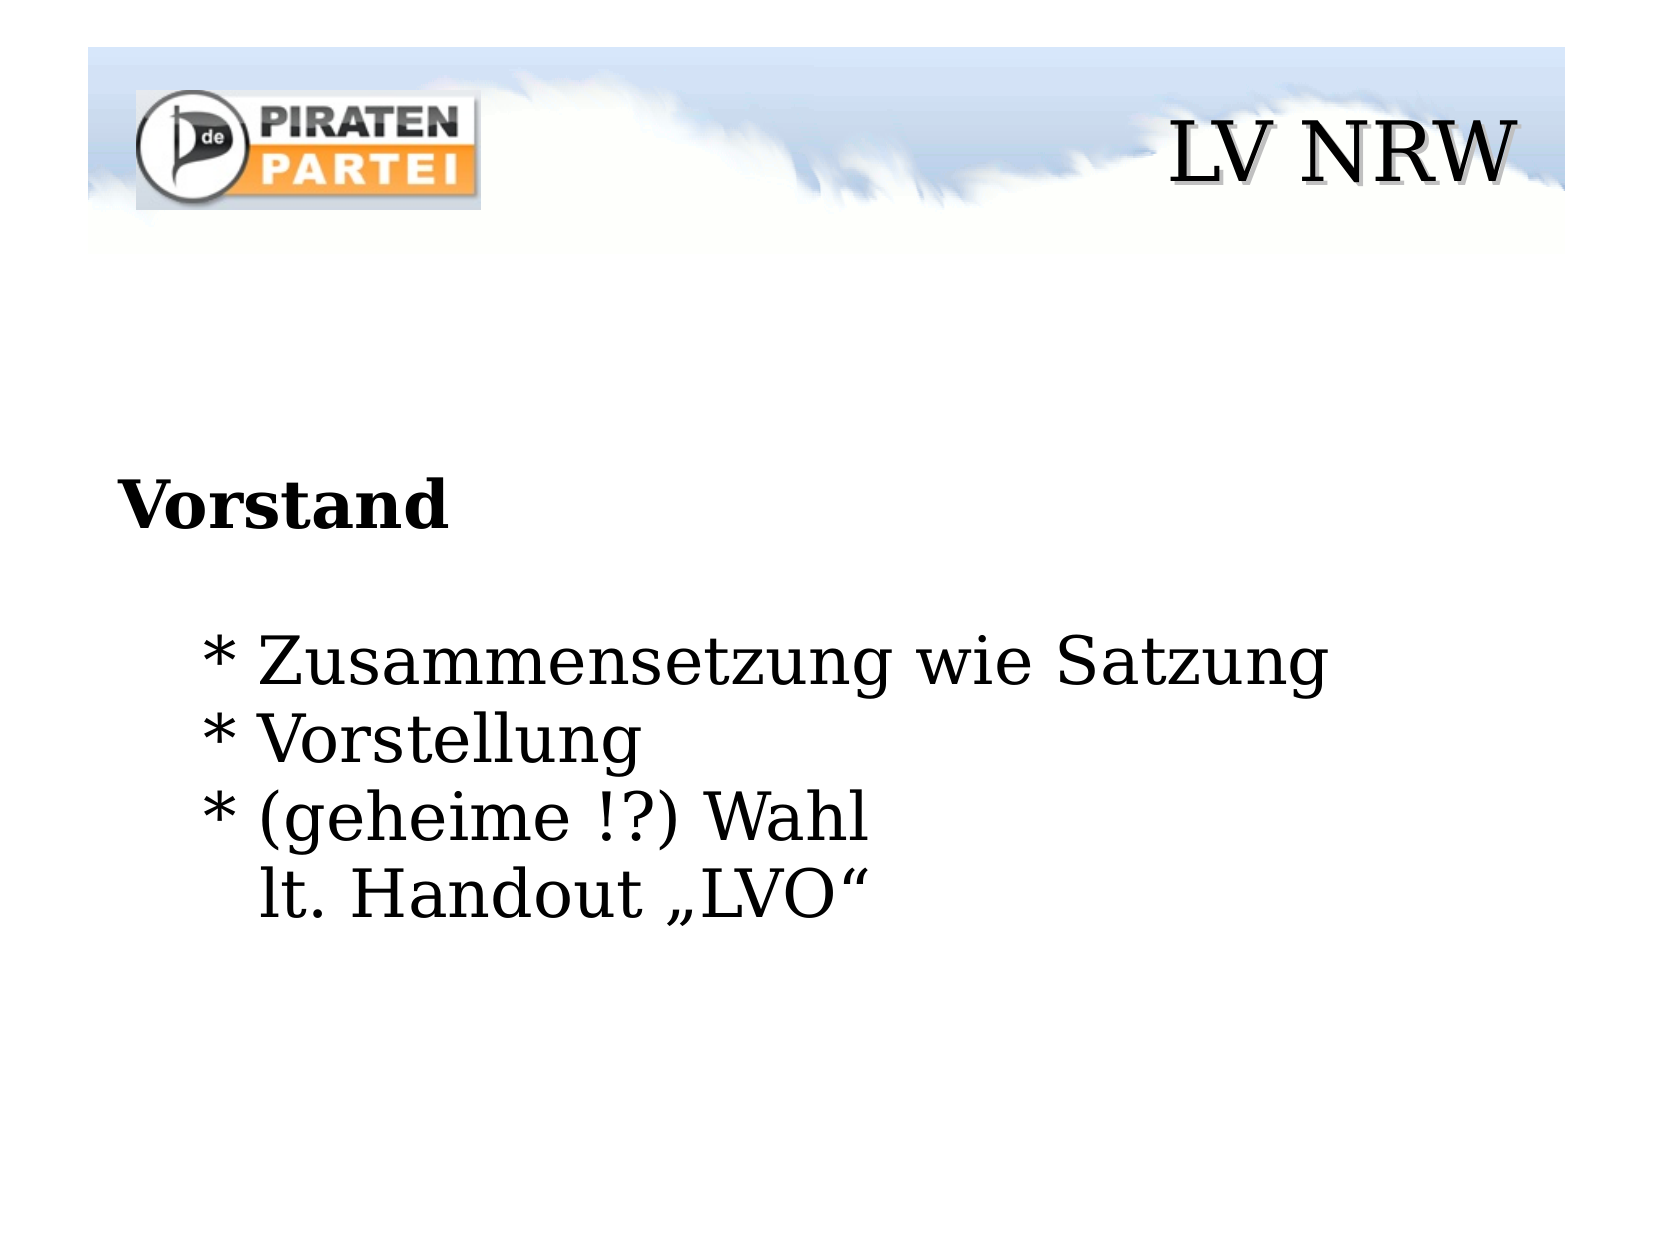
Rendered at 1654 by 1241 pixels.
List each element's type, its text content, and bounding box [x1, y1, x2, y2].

subtitle Vorstand * Zusammensetzung wie Satzung * Vorstellung * (geheime !?) Wahl lt. Handout „LVO“ [82, 297, 1571, 1102]
picture [136, 90, 481, 210]
title LV NRW [82, 49, 1571, 257]
